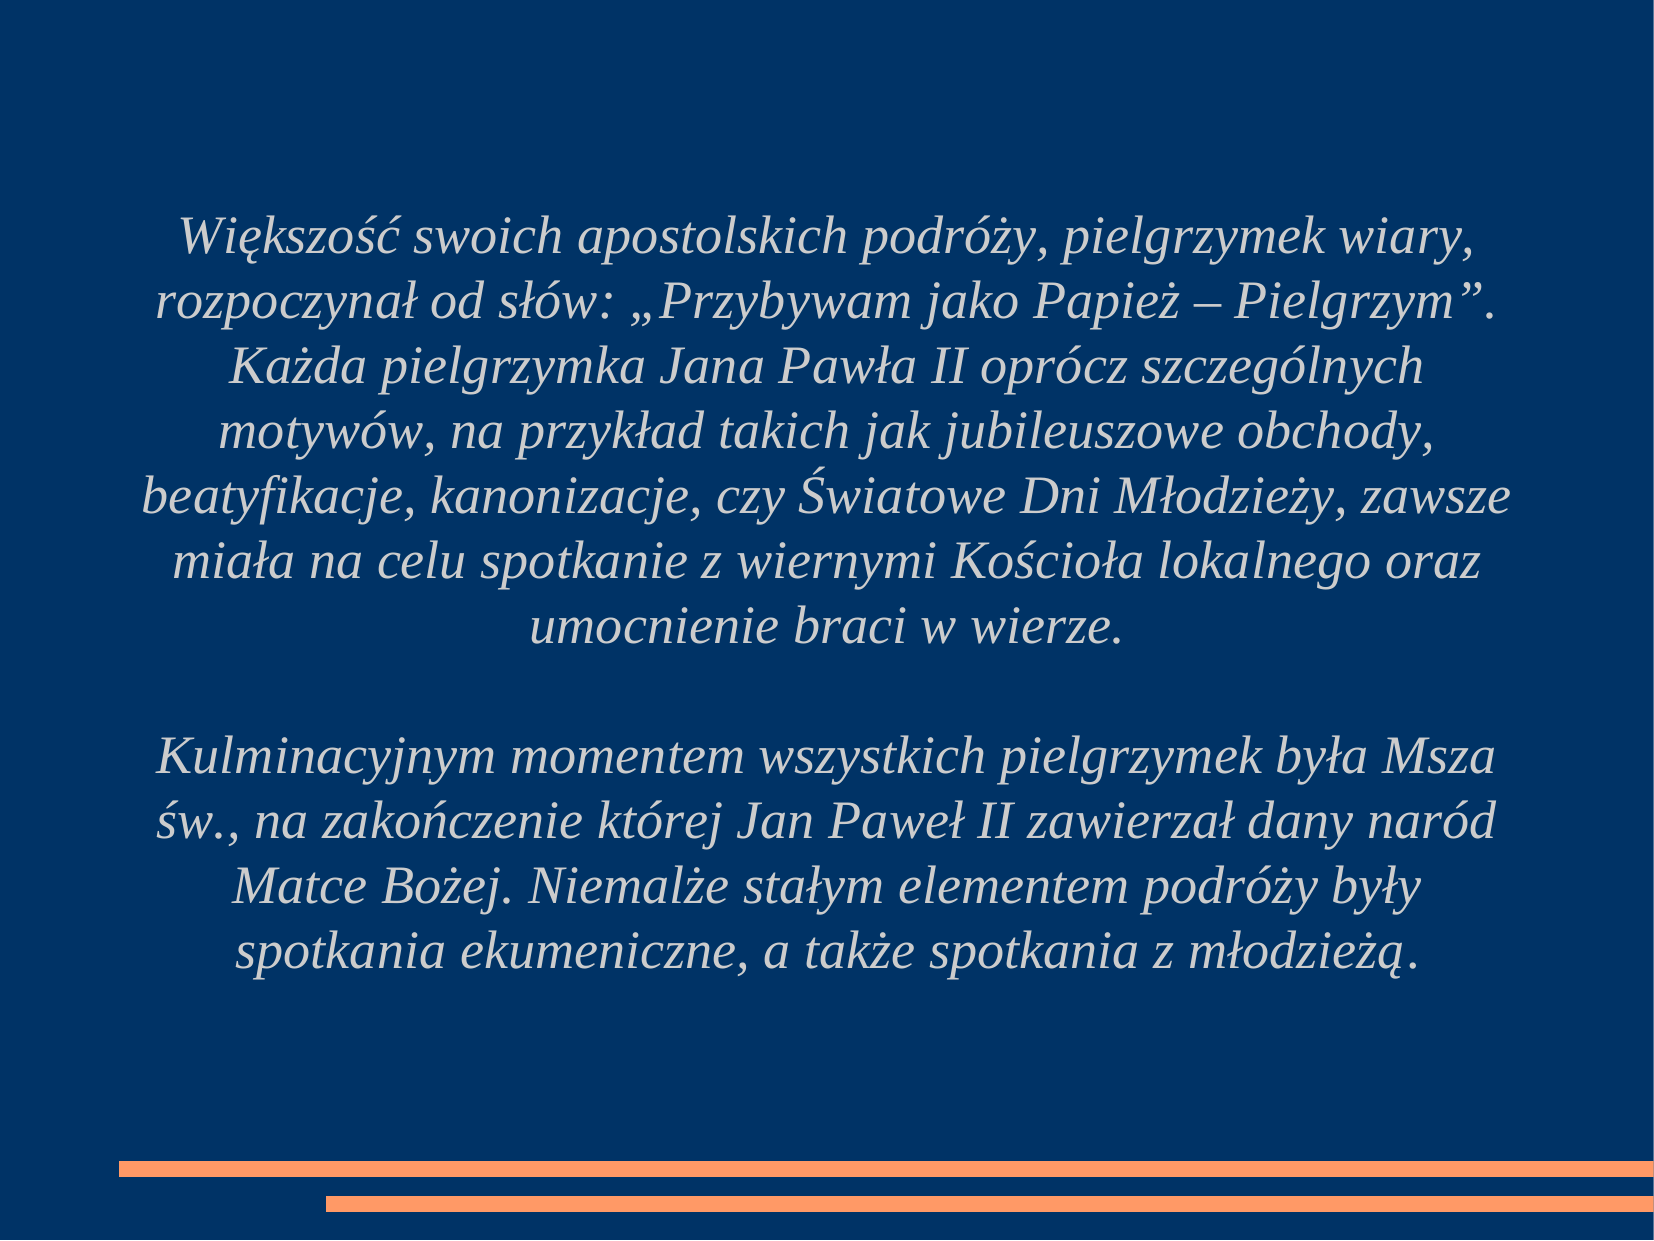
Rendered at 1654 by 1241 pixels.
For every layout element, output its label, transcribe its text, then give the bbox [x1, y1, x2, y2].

subtitle Większość swoich apostolskich podróży, pielgrzymek wiary, rozpoczynał od słów: „Przybywam jako Papież – Pielgrzym”. Każda pielgrzymka Jana Pawła II oprócz szczególnych motywów, na przykład takich jak jubileuszowe obchody, beatyfikacje, kanonizacje, czy Światowe Dni Młodzieży, zawsze miała na celu spotkanie z wiernymi Kościoła lokalnego oraz umocnienie braci w wierze. Kulminacyjnym momentem wszystkich pielgrzymek była Msza św., na zakończenie której Jan Paweł II zawierzał dany naród Matce Bożej. Niemalże stałym elementem podróży były spotkania ekumeniczne, a także spotkania z młodzieżą. [121, 46, 1534, 1132]
